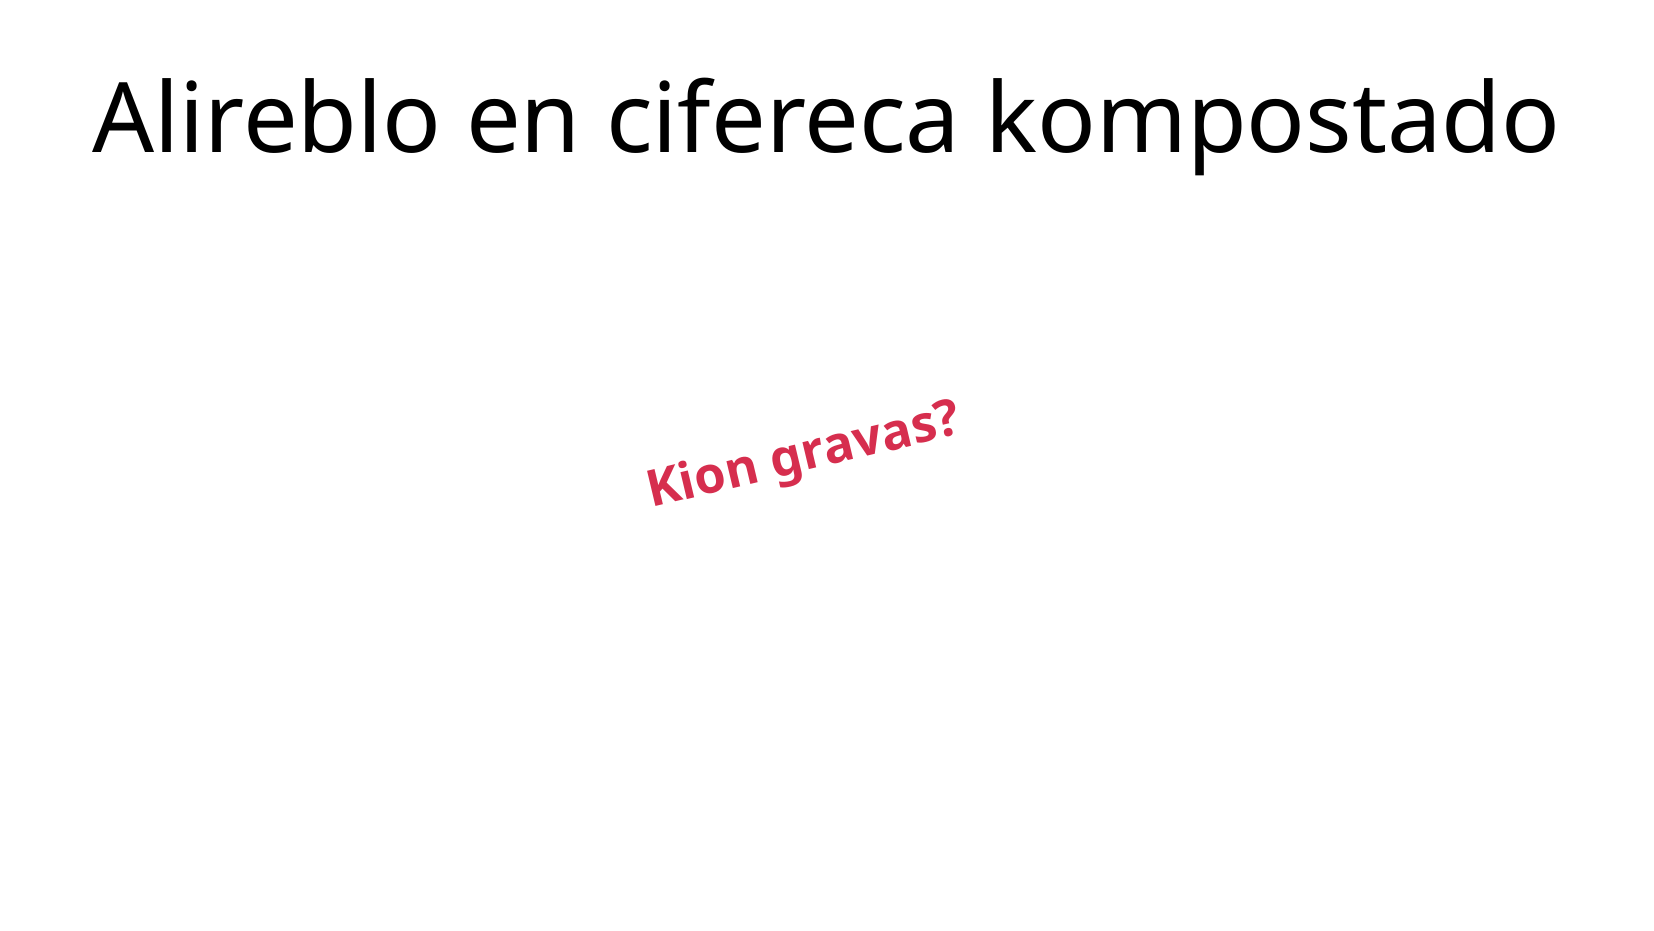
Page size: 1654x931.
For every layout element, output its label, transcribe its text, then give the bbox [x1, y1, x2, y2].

title Alireblo en cifereca kompostado [82, 37, 1571, 193]
list Kion gravas? [638, 371, 1016, 560]
